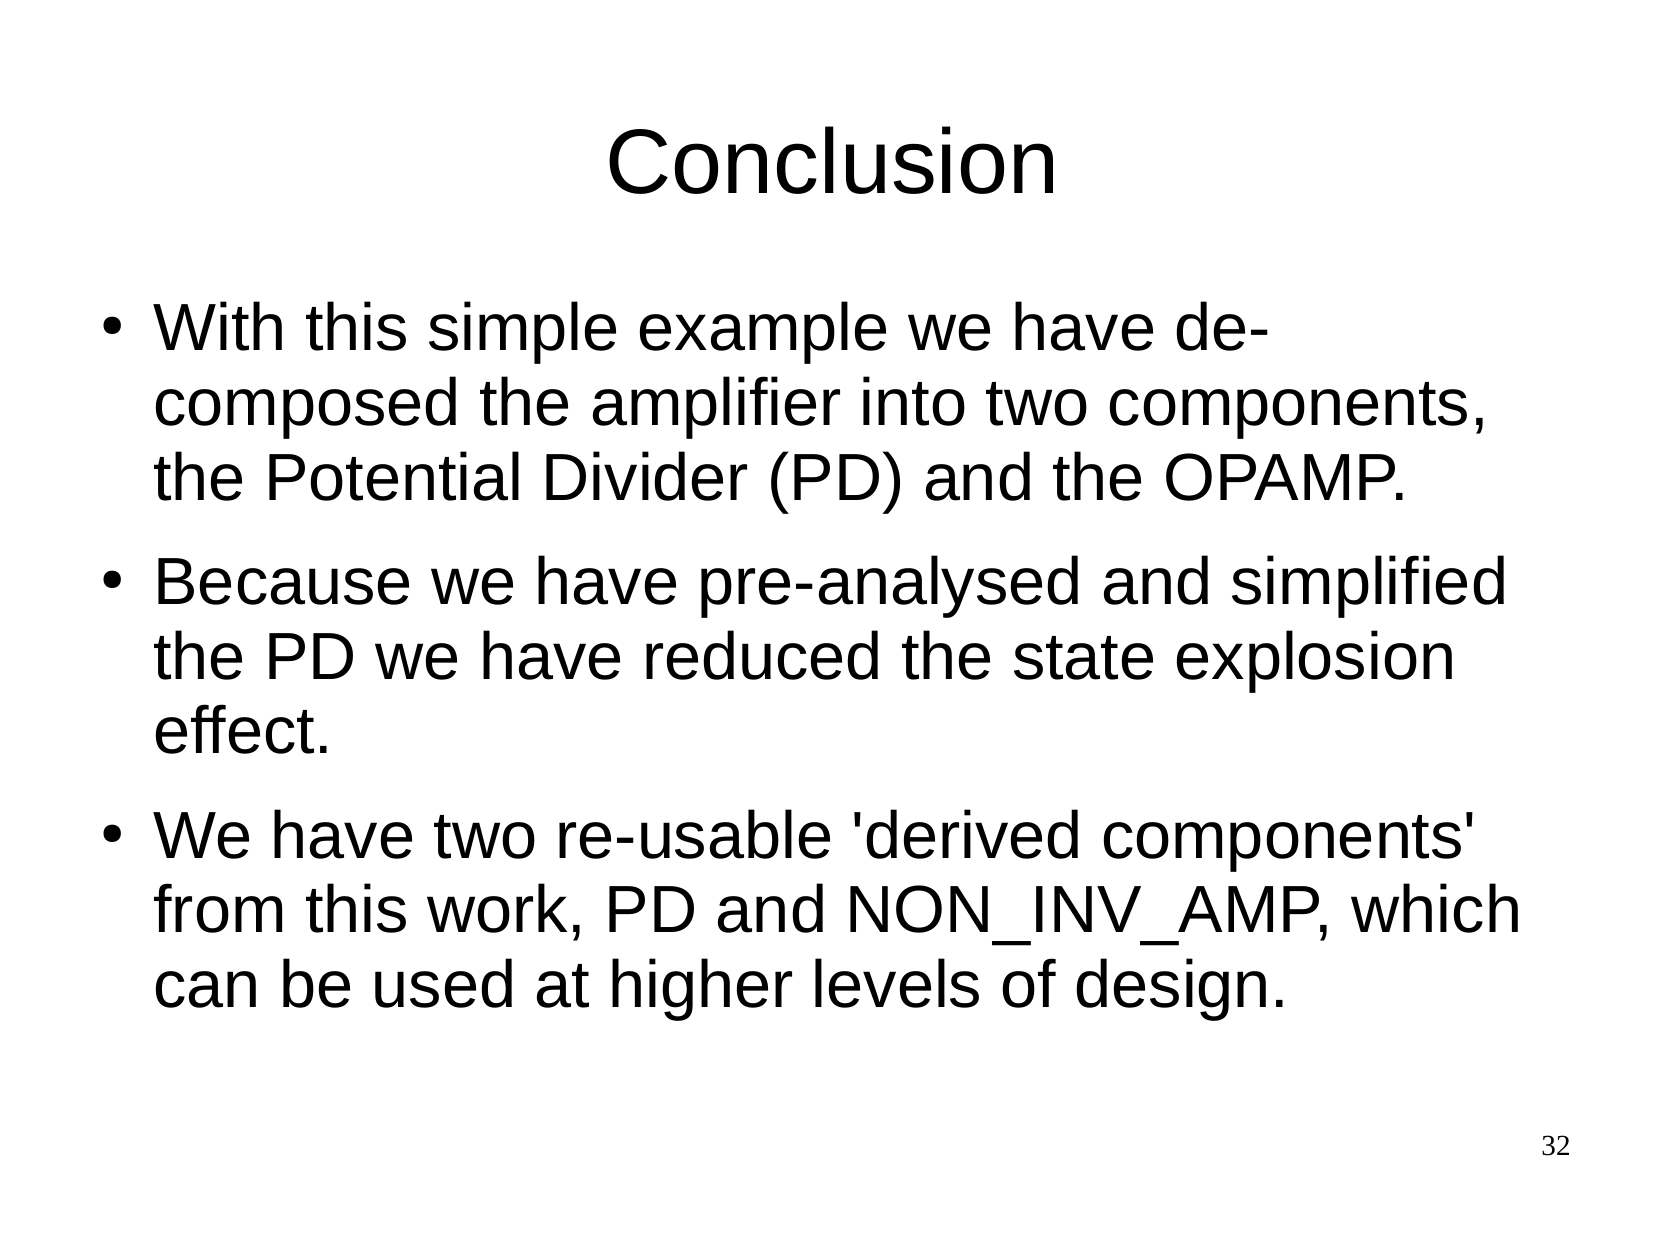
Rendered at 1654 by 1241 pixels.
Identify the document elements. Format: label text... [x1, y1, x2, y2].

title Conclusion [88, 58, 1577, 266]
list With this simple example we have de-composed the amplifier into two components, the Potential Divider (PD) and the OPAMP. Because we have pre-analysed and simplified the PD we have reduced the state explosion effect. We have two re-usable 'derived components' from this work, PD and NON_INV_AMP, which can be used at higher levels of design. [82, 290, 1571, 1109]
